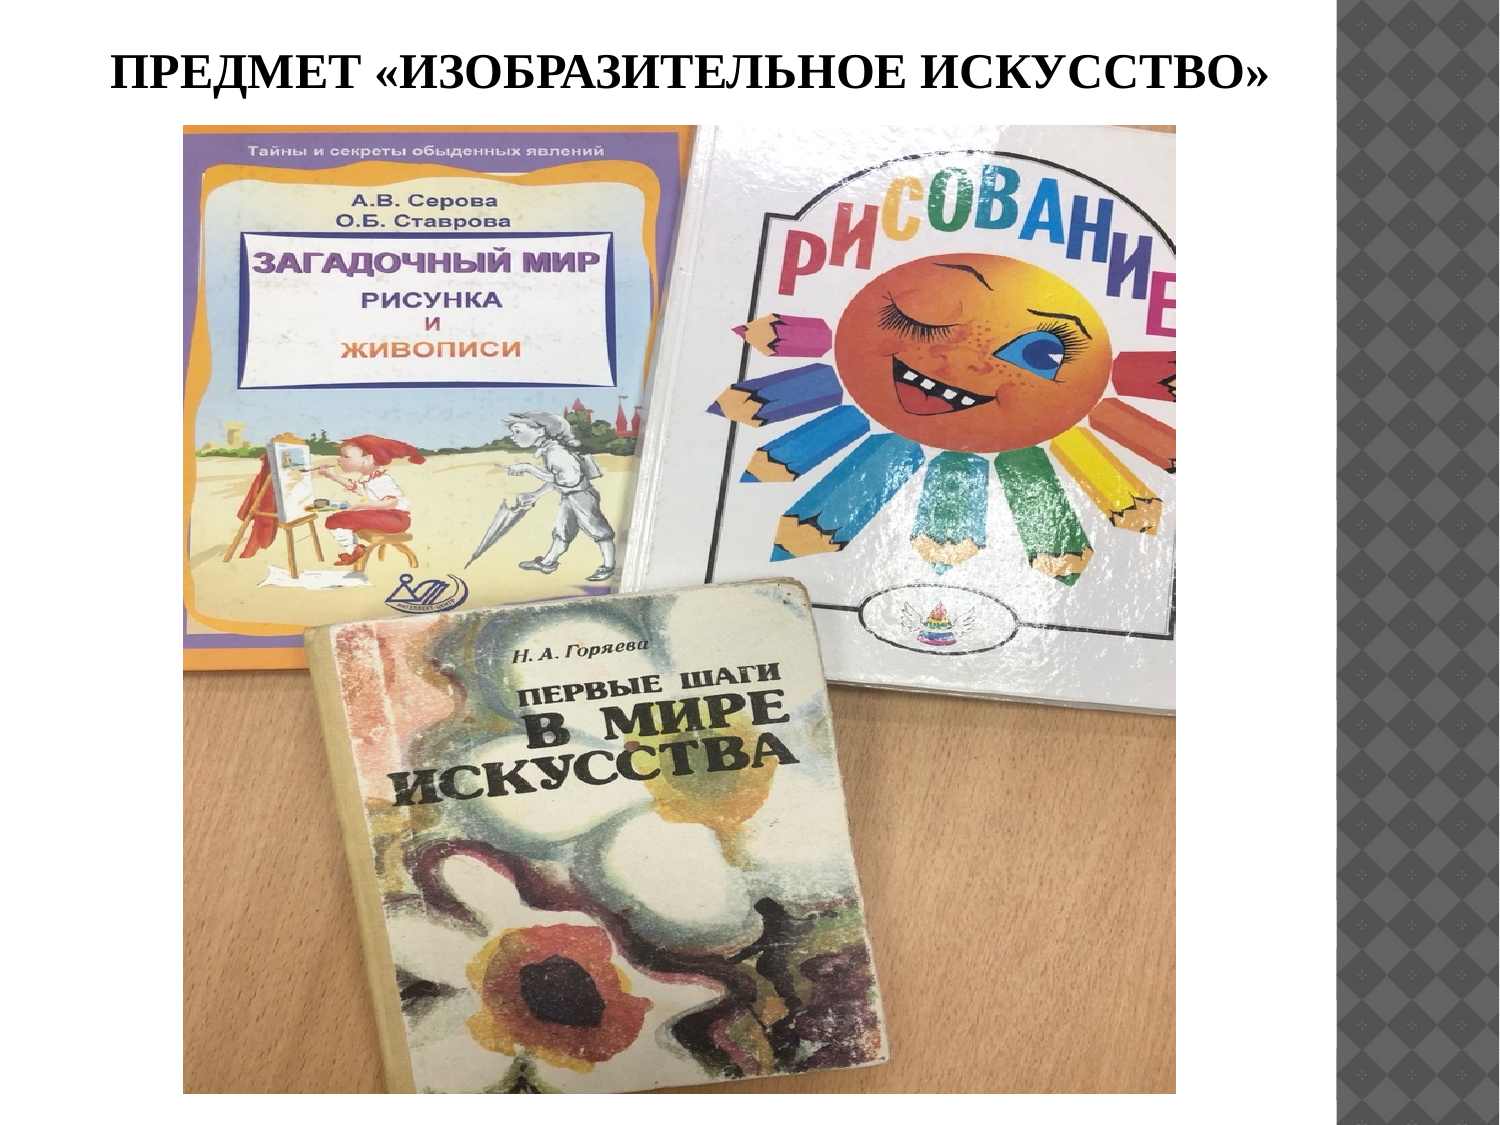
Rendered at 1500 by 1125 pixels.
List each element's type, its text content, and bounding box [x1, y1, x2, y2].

picture [183, 125, 1176, 1094]
picture [1336, 0, 1500, 1125]
title ПРЕДМЕТ «ИЗОБРАЗИТЕЛЬНОЕ ИСКУССТВО» [41, 30, 1341, 116]
